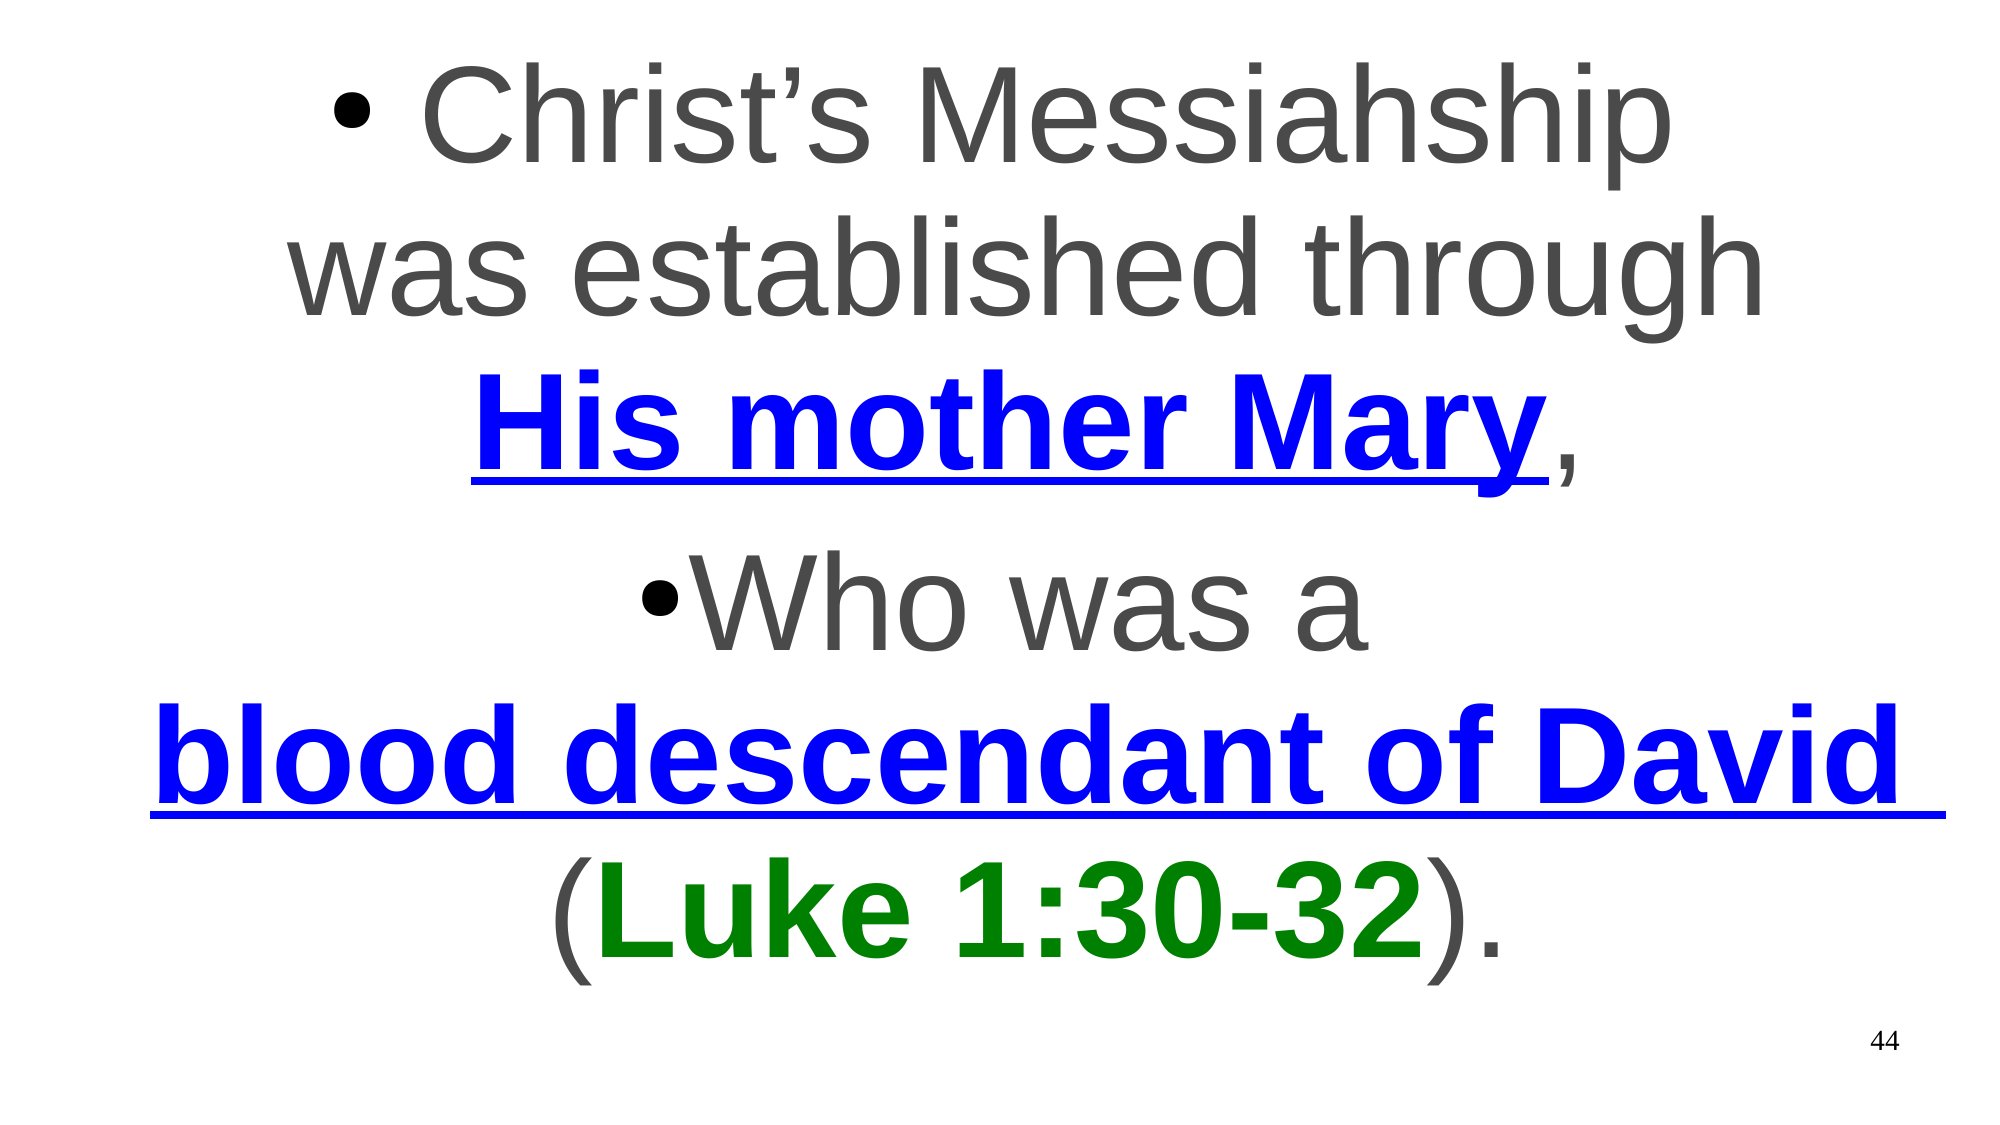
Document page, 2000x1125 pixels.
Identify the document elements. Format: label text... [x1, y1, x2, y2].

list Christ’s Messiahship was established through His mother Mary, Who was a blood descendant of David (Luke 1:30-32). [37, 37, 1988, 1125]
